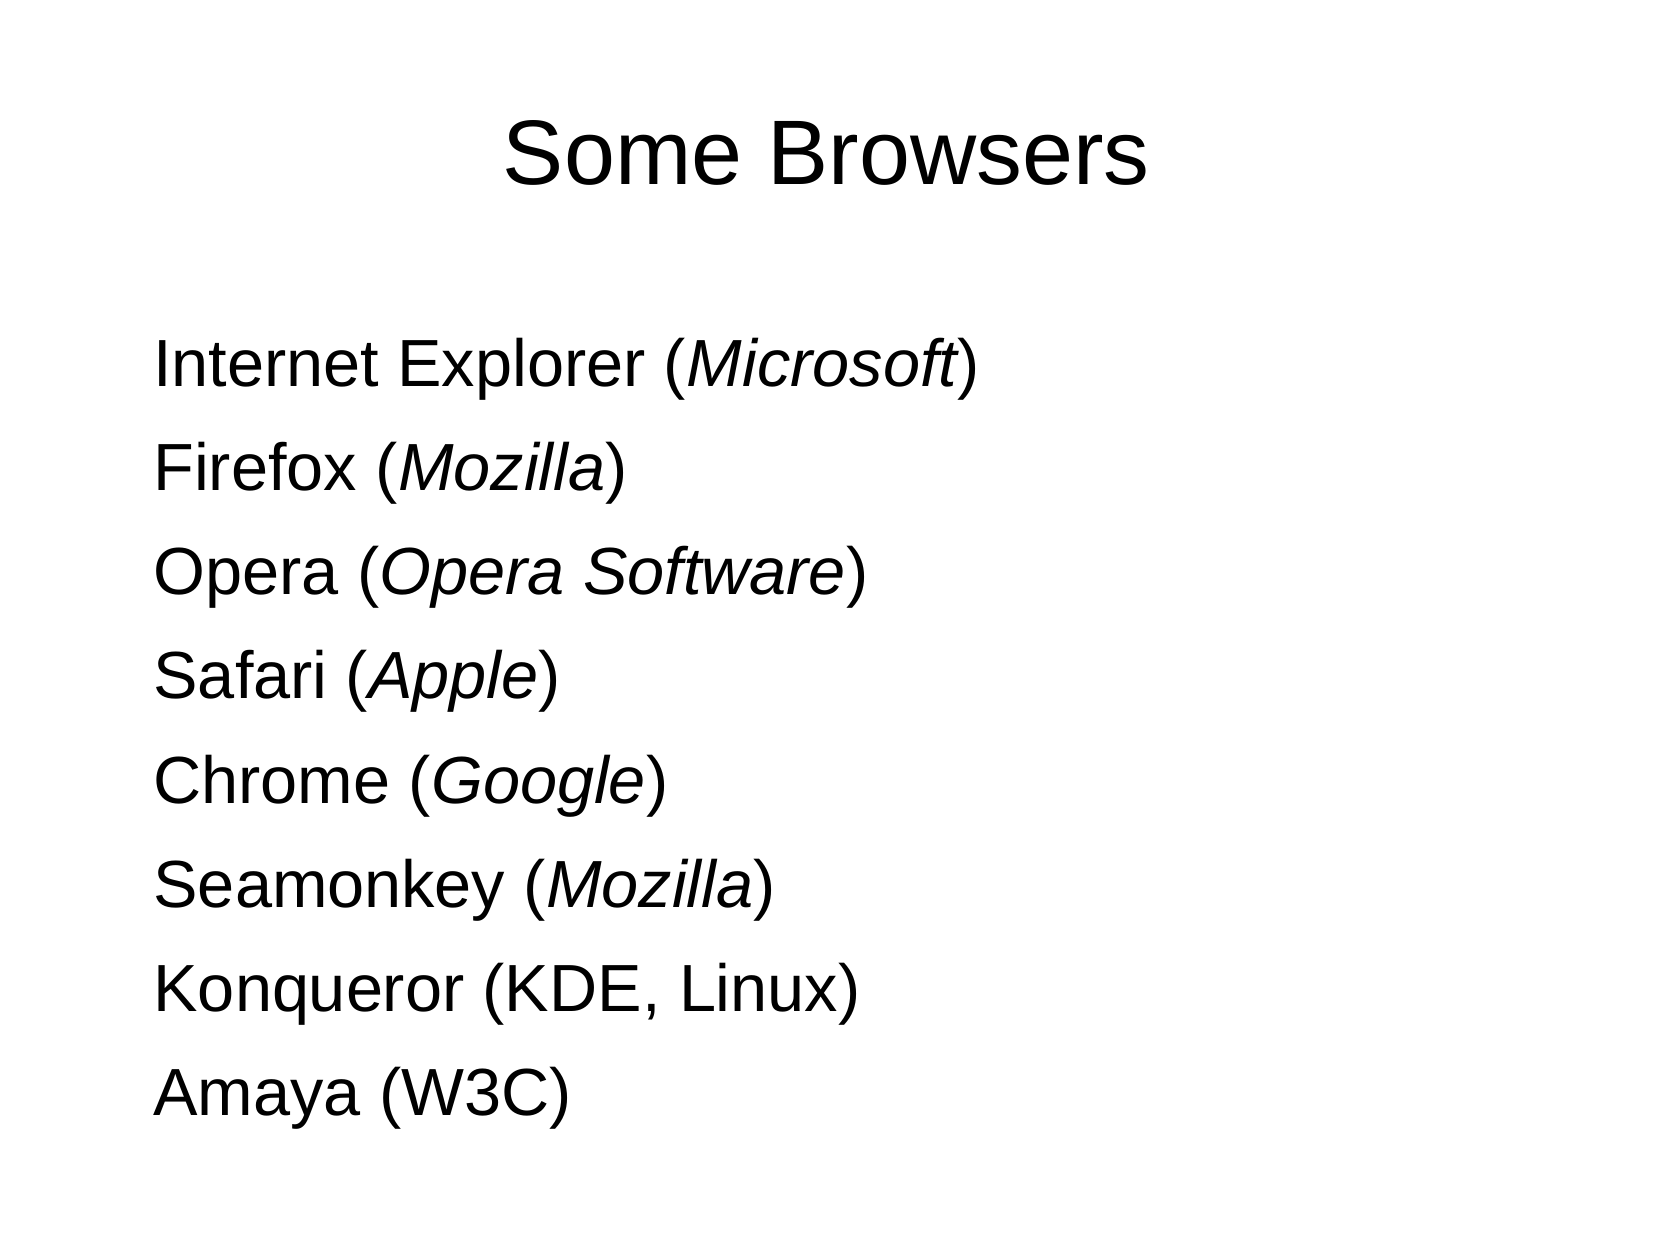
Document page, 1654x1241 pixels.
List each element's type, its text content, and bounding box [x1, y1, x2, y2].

title Some Browsers [82, 49, 1571, 257]
list Internet Explorer (Microsoft) Firefox (Mozilla) Opera (Opera Software) Safari (Apple) Chrome (Google) Seamonkey (Mozilla) Konqueror (KDE, Linux) Amaya (W3C) [82, 325, 1571, 1145]
